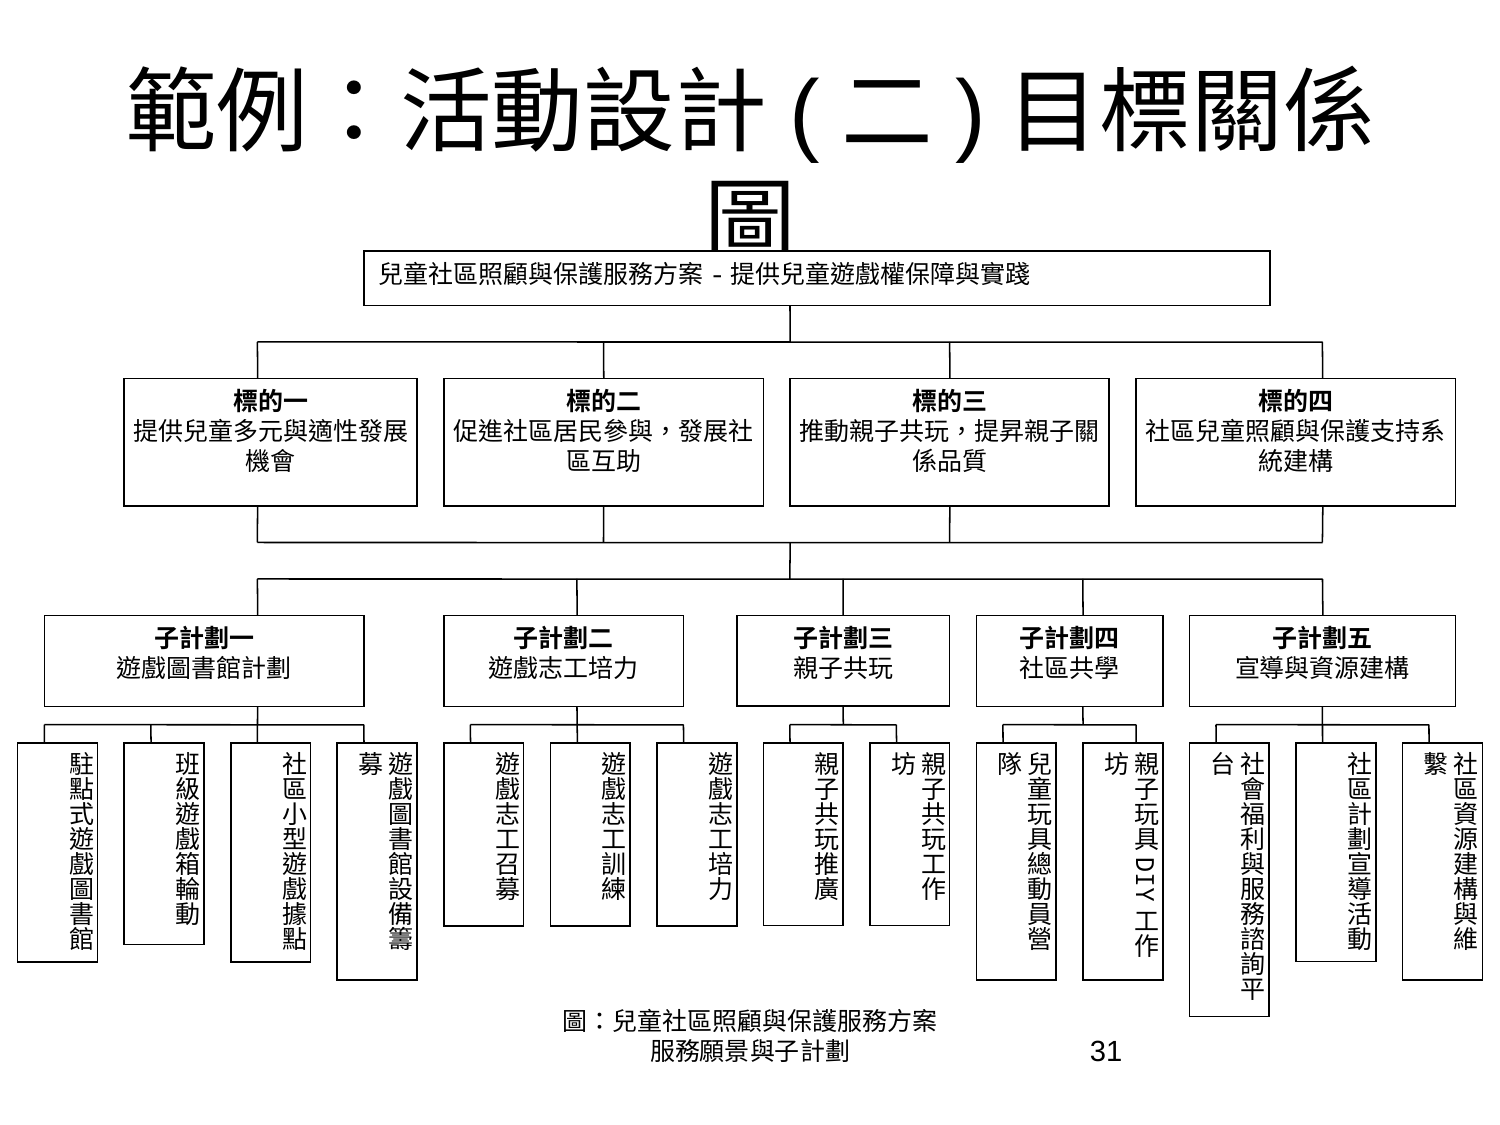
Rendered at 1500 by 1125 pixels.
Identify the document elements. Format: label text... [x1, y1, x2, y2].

text_box 親子玩具DIY工作坊 [1082, 742, 1163, 980]
text_box 子計劃五 宣導與資源建構 [1189, 615, 1456, 707]
text_box 駐點式遊戲圖書館 [17, 742, 98, 963]
text_box 遊戲圖書館設備籌募 [337, 742, 417, 980]
text_box 社區小型遊戲據點 [230, 742, 311, 963]
text_box 子計劃三 親子共玩 [736, 615, 950, 707]
text_box 社會福利與服務諮詢平台 [1189, 742, 1270, 1017]
title 範例：活動設計(二)目標關係圖 [75, 45, 1426, 233]
text_box 兒童社區照顧與保護服務方案-提供兒童遊戲權保障與實踐 [363, 250, 1270, 306]
text_box 子計劃四 社區共學 [976, 615, 1163, 707]
text_box 親子共玩推廣 [763, 742, 844, 926]
text_box 親子共玩工作坊 [869, 742, 950, 926]
text_box 社區計劃宣導活動 [1295, 742, 1376, 962]
text_box 子計劃一 遊戲圖書館計劃 [44, 615, 364, 707]
text_box 兒童玩具總動員營隊 [976, 742, 1057, 981]
text_box 子計劃二 遊戲志工培力 [443, 615, 684, 707]
text_box 遊戲志工培力 [656, 742, 737, 926]
text_box [1074, 1024, 1426, 1103]
text_box 遊戲志工訓練 [550, 742, 631, 926]
text_box 班級遊戲箱輪動 [124, 742, 205, 945]
text_box 圖：兒童社區照顧與保護服務方案 服務願景與子計劃 [363, 998, 1137, 1090]
text_box 標的一 提供兒童多元與適性發展機會 [124, 378, 418, 507]
text_box 遊戲志工召募 [443, 742, 524, 926]
text_box 標的三 推動親子共玩，提昇親子關係品質 [790, 378, 1110, 507]
text_box 標的四 社區兒童照顧與保護支持系統建構 [1136, 378, 1456, 507]
text_box 標的二 促進社區居民參與，發展社區互助 [443, 378, 764, 507]
text_box 社區資源建構與維繫 [1402, 742, 1483, 980]
